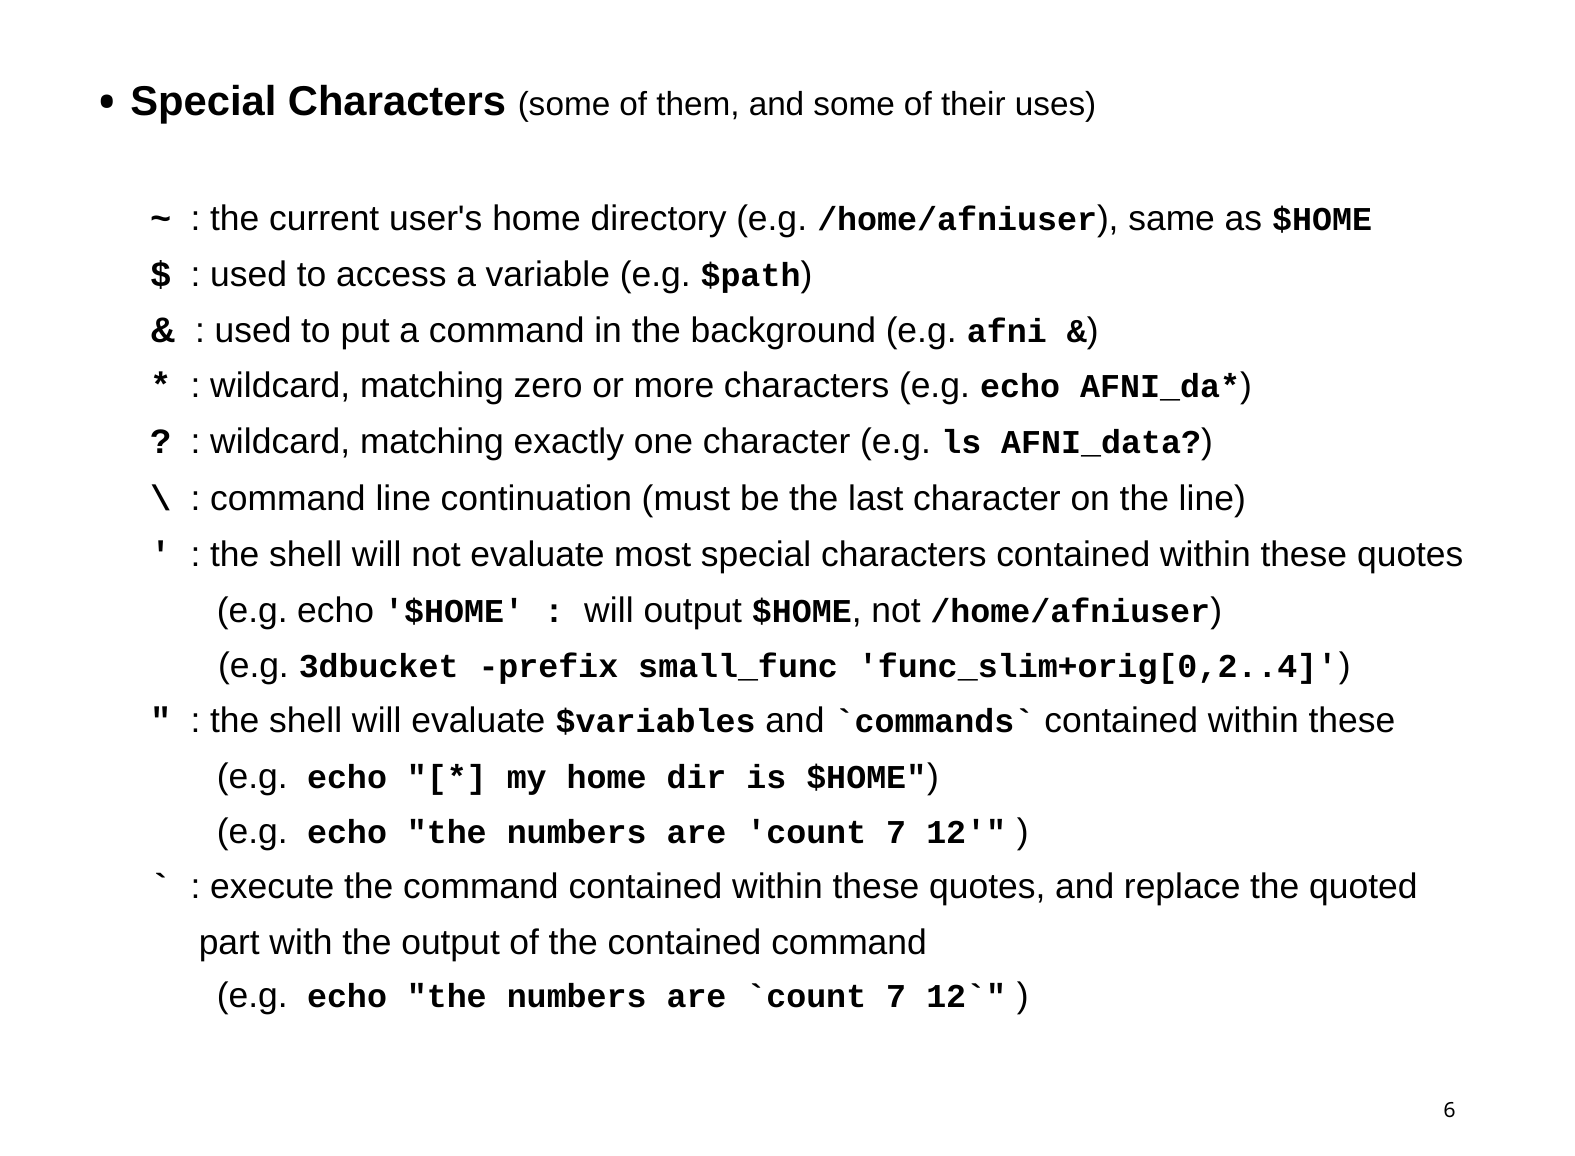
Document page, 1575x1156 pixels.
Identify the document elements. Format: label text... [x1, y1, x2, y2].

list Special Characters (some of them, and some of their uses) ~ : the current user's home directory (e.g. /home/afniuser), same as $HOME $ : used to access a variable (e.g. $path) & : used to put a command in the background (e.g. afni &) * : wildcard, matching zero or more characters (e.g. echo AFNI_da*) ? : wildcard, matching exactly one character (e.g. ls AFNI_data?) \ : command line continuation (must be the last character on the line) ' : the shell will not evaluate most special characters contained within these quotes (e.g. echo '$HOME' : will output $HOME, not /home/afniuser) (e.g. 3dbucket -prefix small_func 'func_slim+orig[0,2..4]') " : the shell will evaluate $variables and `commands` contained within these (e.g. echo "[*] my home dir is $HOME") (e.g. echo "the numbers are 'count 7 12'" ) ` : execute the command contained within these quotes, and replace the quoted part with the output of the contained command (e.g. echo "the numbers are `count 7 12`" ) [75, 65, 1525, 1103]
